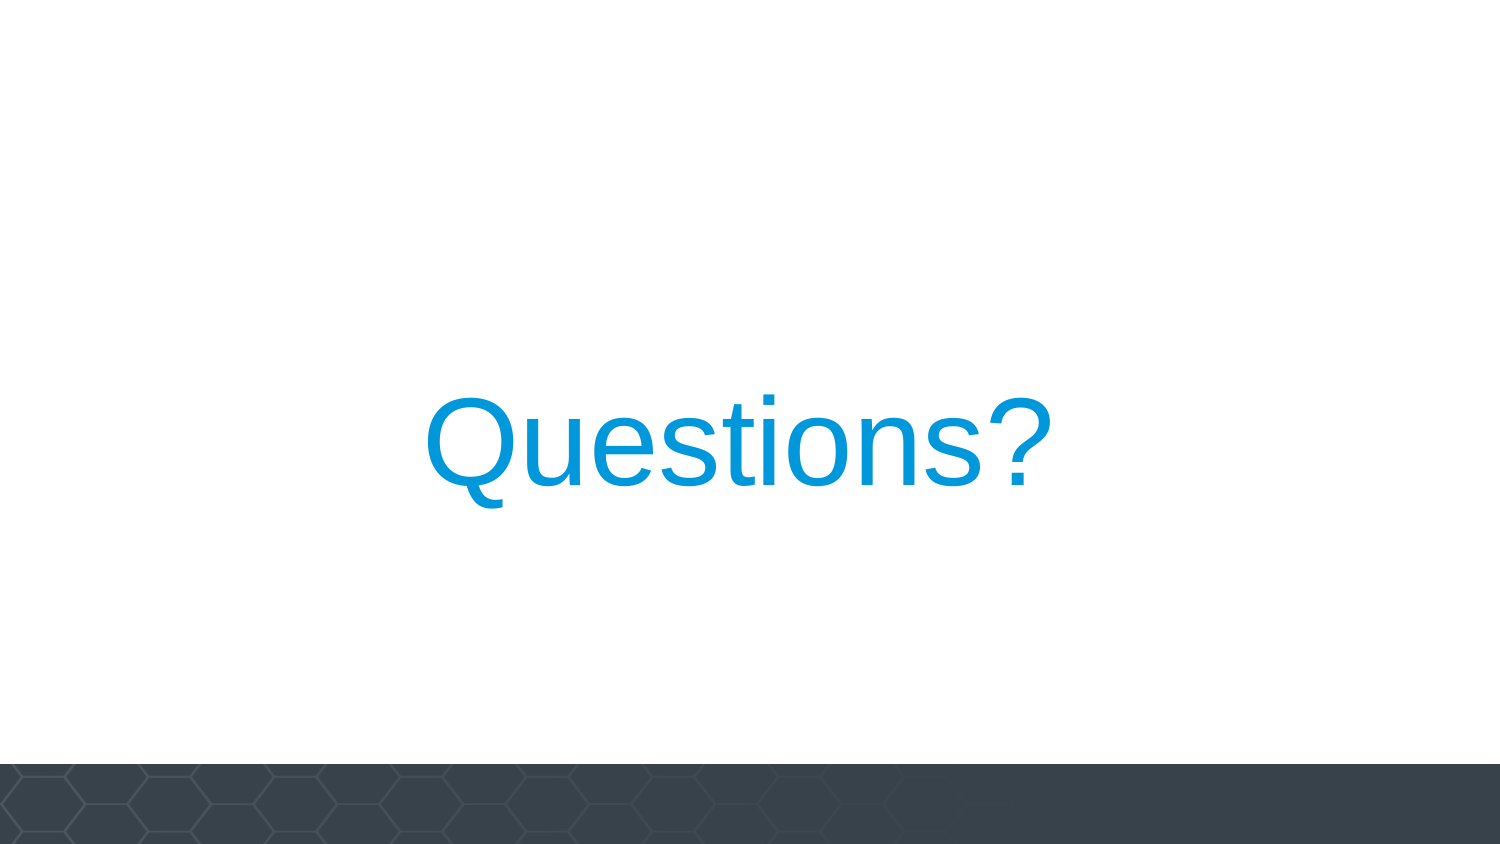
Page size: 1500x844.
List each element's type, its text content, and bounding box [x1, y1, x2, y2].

text_box Questions? [63, 148, 1414, 730]
picture [0, 0, 1500, 844]
